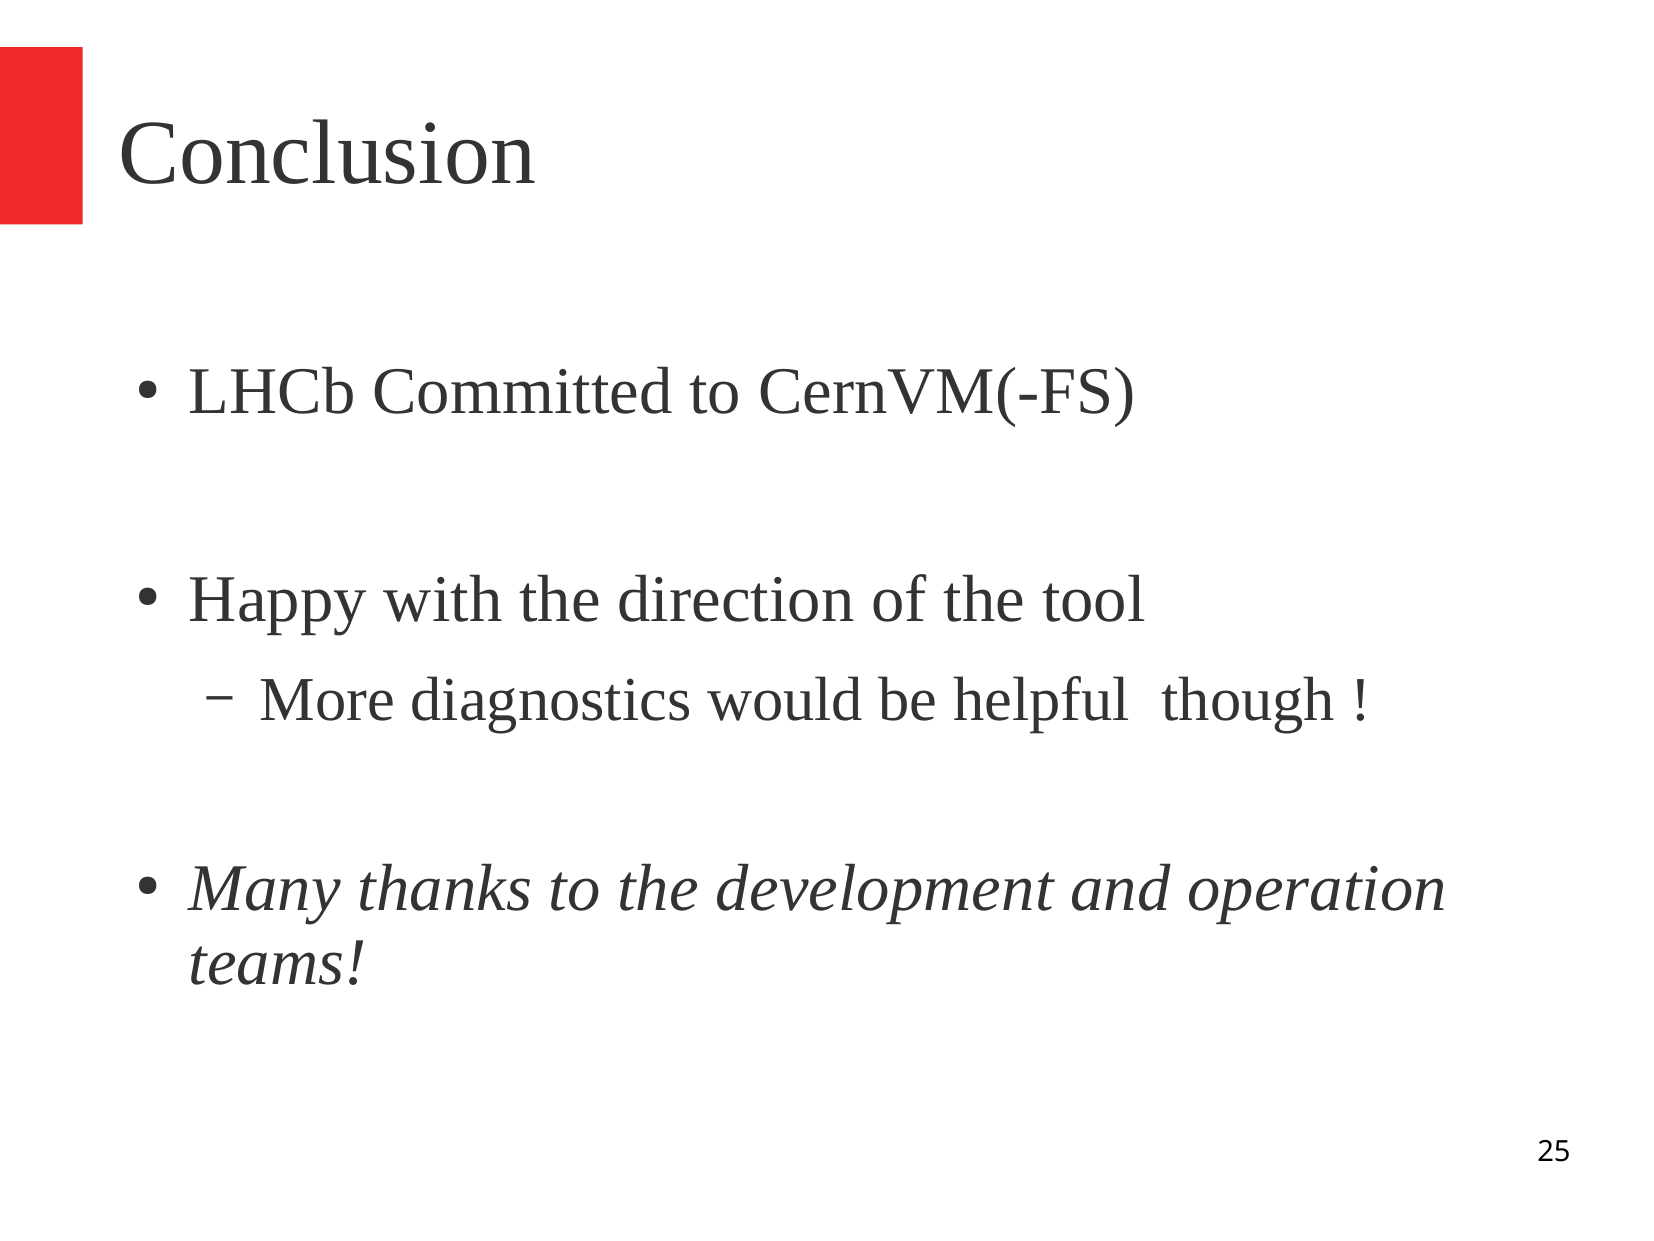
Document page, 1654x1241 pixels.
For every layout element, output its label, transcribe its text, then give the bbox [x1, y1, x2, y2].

list LHCb Committed to CernVM(-FS) Happy with the direction of the tool More diagnostics would be helpful though ! Many thanks to the development and operation teams! [118, 354, 1536, 1074]
title Conclusion [118, 49, 1571, 257]
